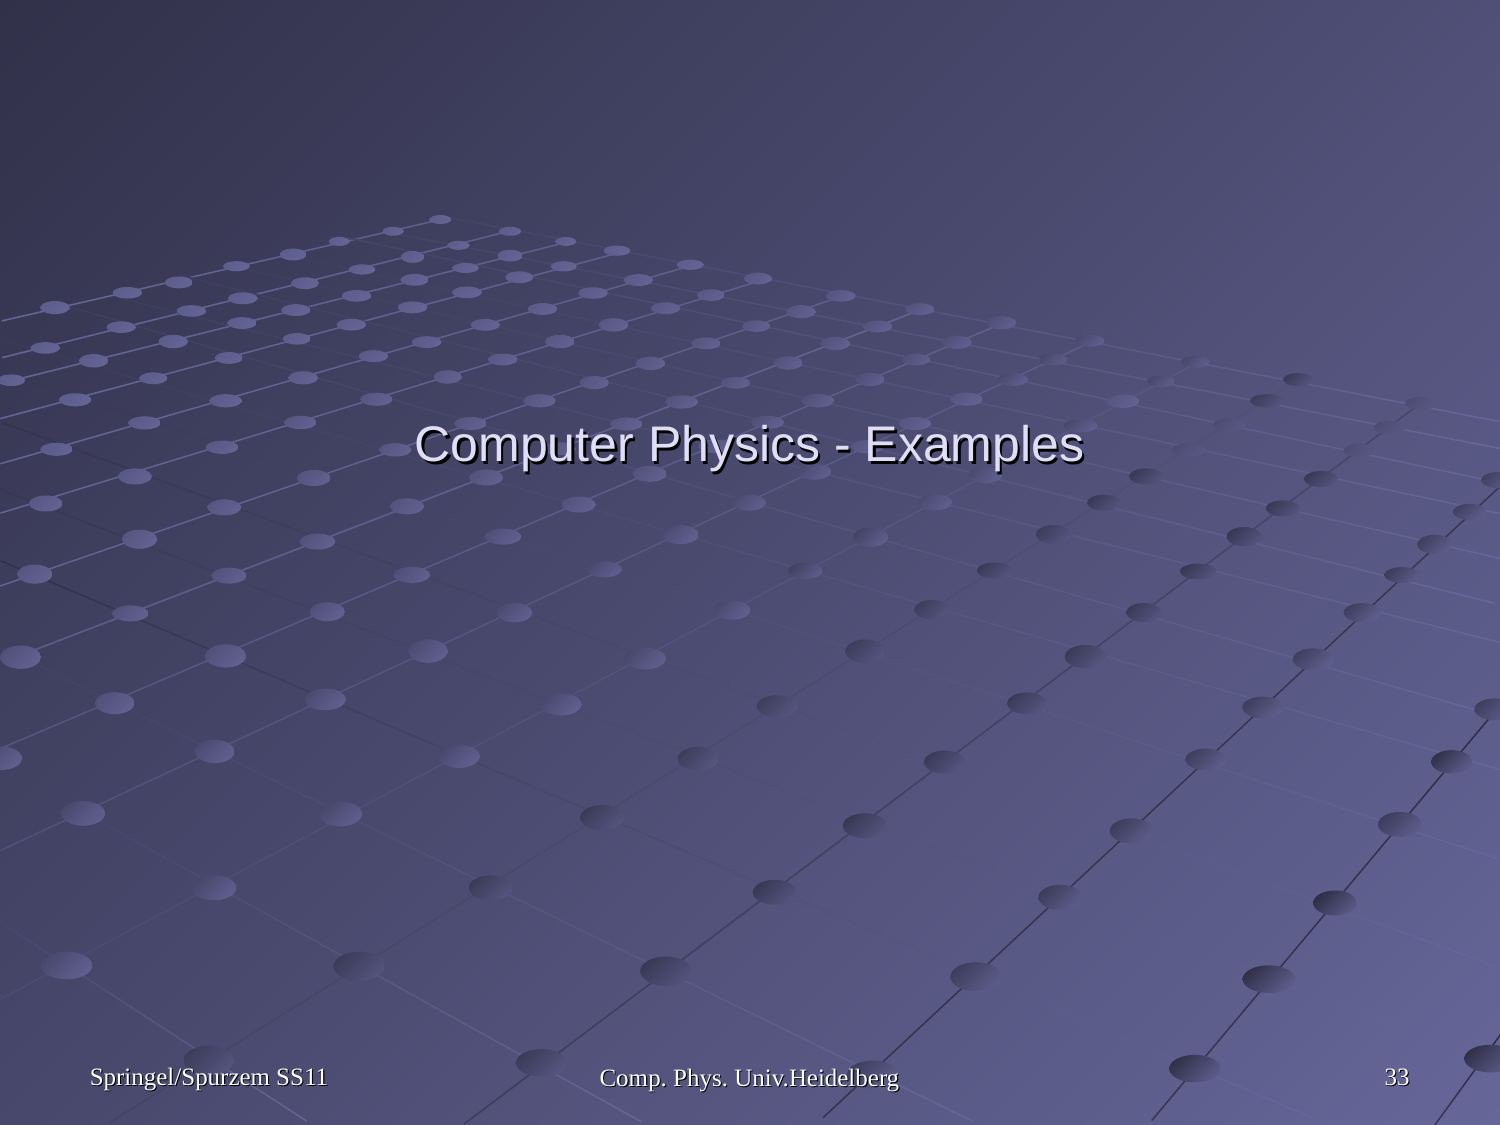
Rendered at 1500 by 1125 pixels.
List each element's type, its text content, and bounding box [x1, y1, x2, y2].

title Computer Physics - Examples [112, 309, 1387, 580]
